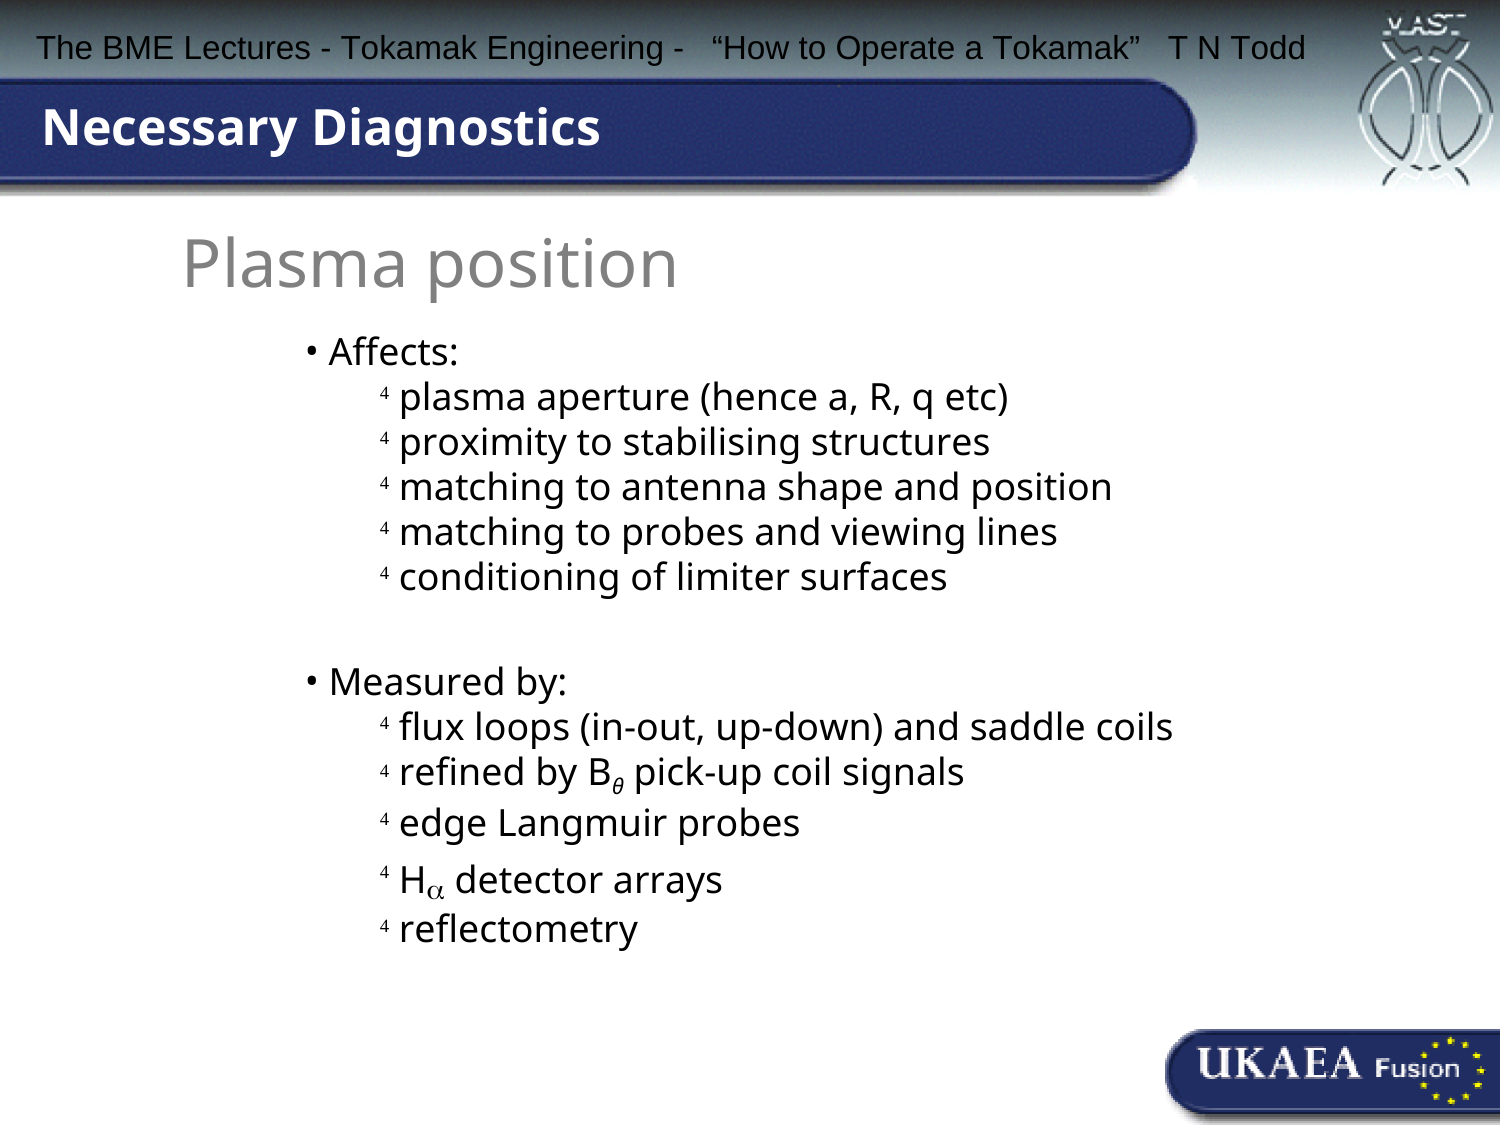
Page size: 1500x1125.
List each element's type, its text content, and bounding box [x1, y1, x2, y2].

text_box The BME Lectures - Tokamak Engineering - “How to Operate a Tokamak” T N Todd [0, 18, 1323, 60]
picture [0, 0, 1500, 202]
picture [1165, 1029, 1500, 1125]
text_box Plasma position [167, 212, 696, 309]
text_box Necessary Diagnostics [26, 88, 617, 164]
text_box Affects: plasma aperture (hence a, R, q etc) proximity to stabilising structures matching to antenna shape and position matching to probes and viewing lines conditioning of limiter surfaces Measured by: flux loops (in-out, up-down) and saddle coils refined by Bθ pick-up coil signals edge Langmuir probes H detector arrays reflectometry [290, 319, 1385, 959]
